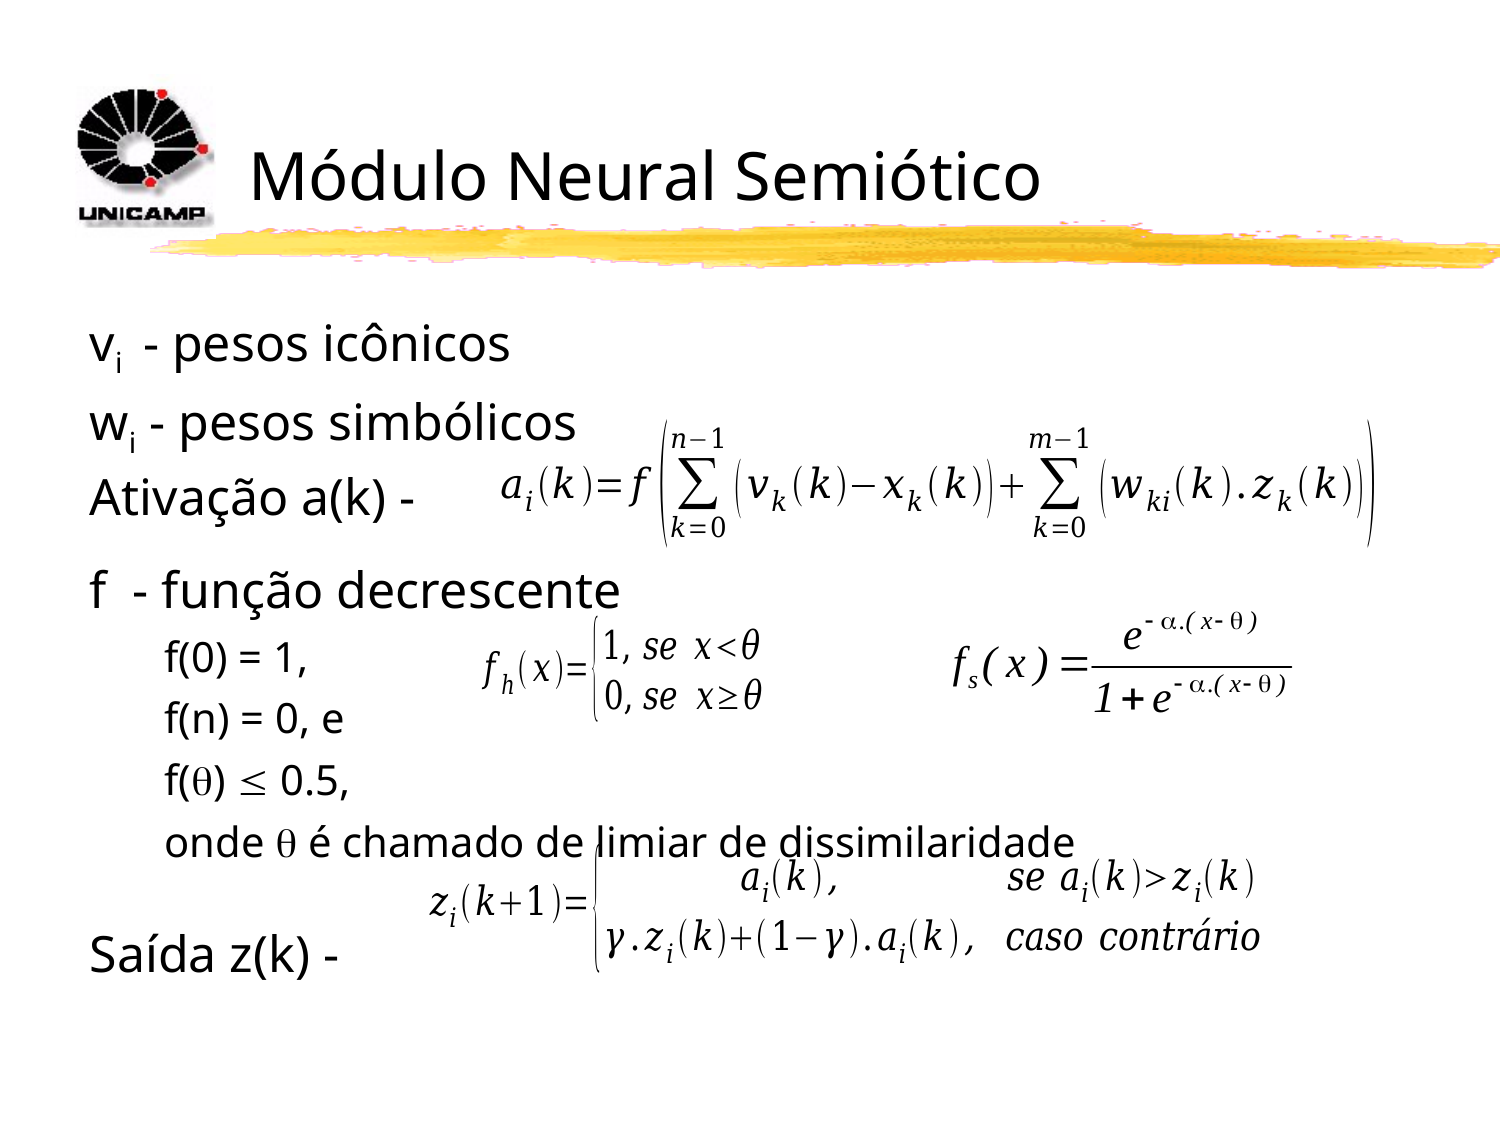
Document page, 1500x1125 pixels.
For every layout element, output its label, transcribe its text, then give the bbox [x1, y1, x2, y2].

chart [937, 600, 1301, 723]
picture [75, 74, 1500, 279]
chart [418, 841, 1276, 976]
title Módulo Neural Semiótico [233, 37, 1434, 225]
chart [471, 614, 777, 726]
list vi - pesos icônicos wi - pesos simbólicos Ativação a(k) - f - função decrescente f(0) = 1, f(n) = 0, e f()  0.5, onde  é chamado de limiar de dissimilaridade Saída z(k) - [74, 299, 1417, 1001]
chart [490, 417, 1390, 551]
